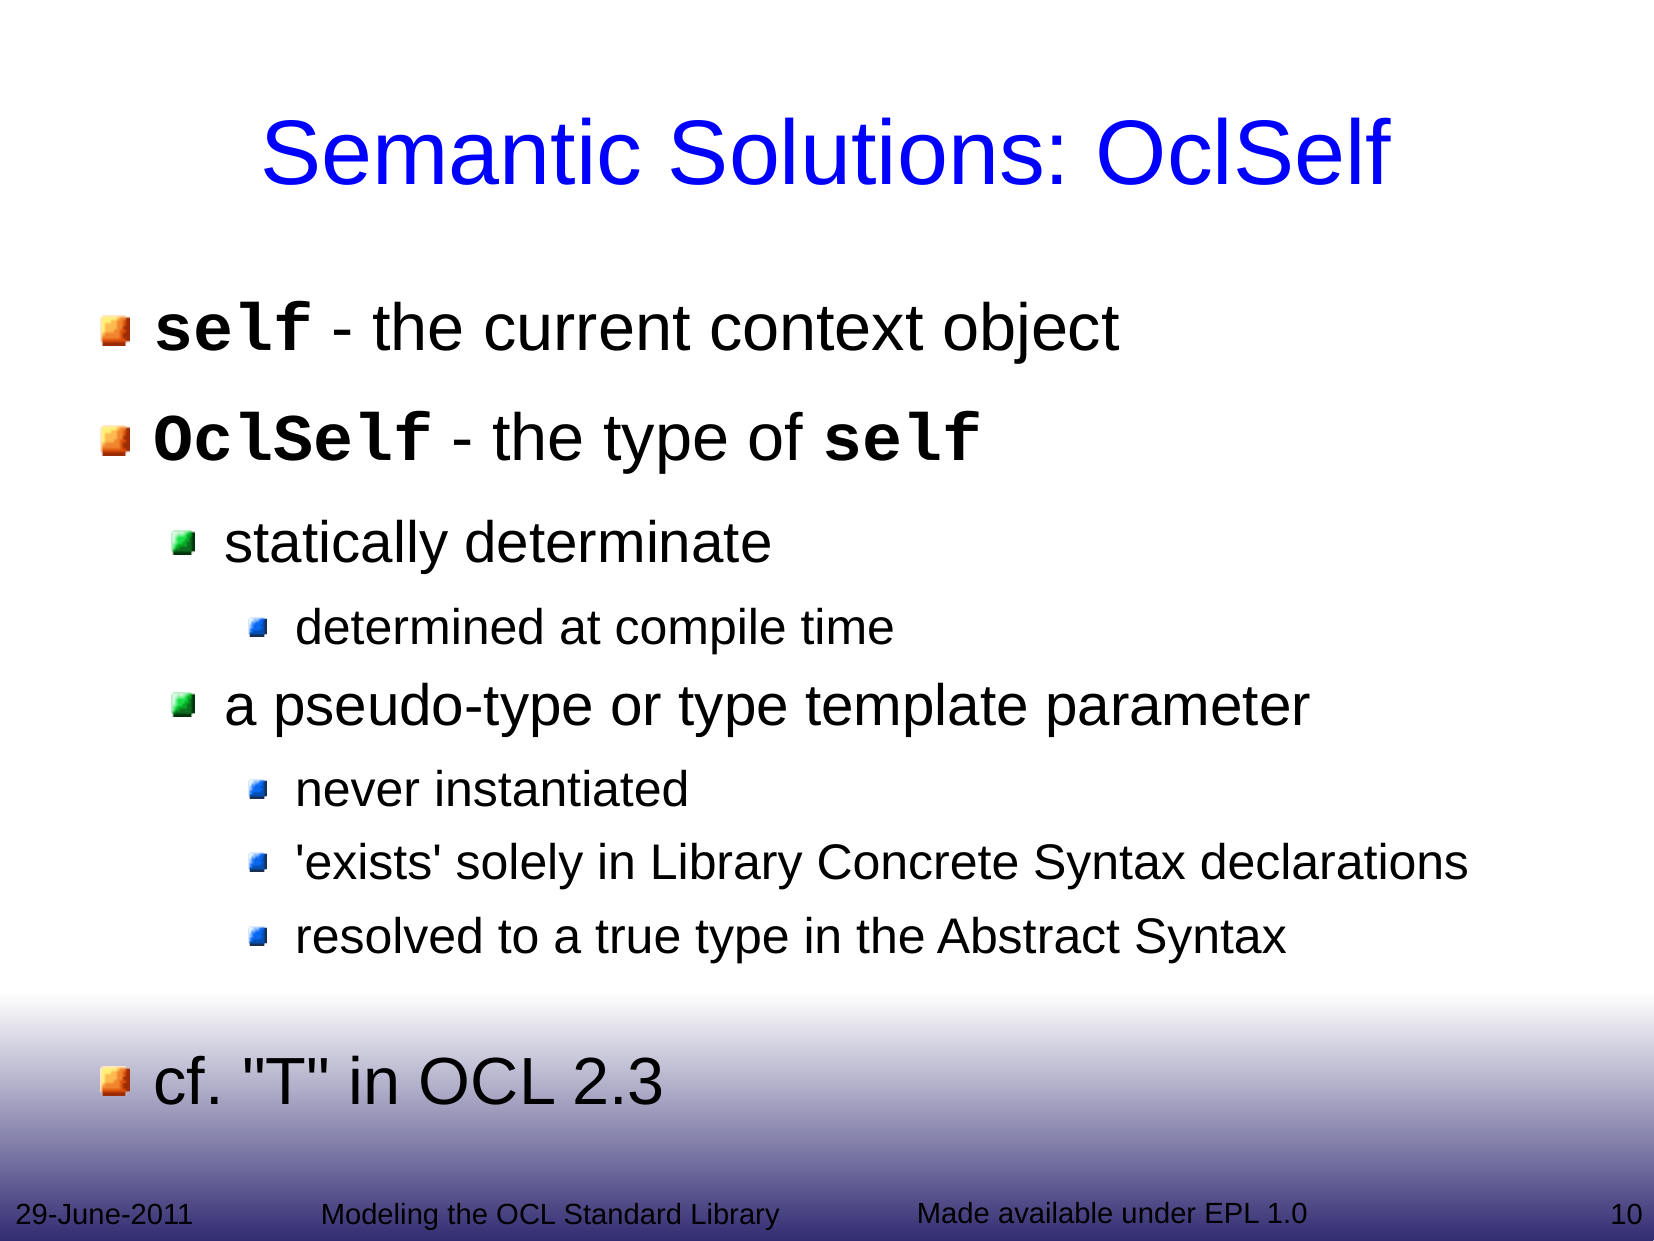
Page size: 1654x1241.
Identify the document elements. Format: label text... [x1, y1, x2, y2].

title Semantic Solutions: OclSelf [82, 49, 1571, 257]
list self - the current context object OclSelf - the type of self statically determinate determined at compile time a pseudo-type or type template parameter never instantiated 'exists' solely in Library Concrete Syntax declarations resolved to a true type in the Abstract Syntax cf. "T" in OCL 2.3 [82, 290, 1571, 1118]
